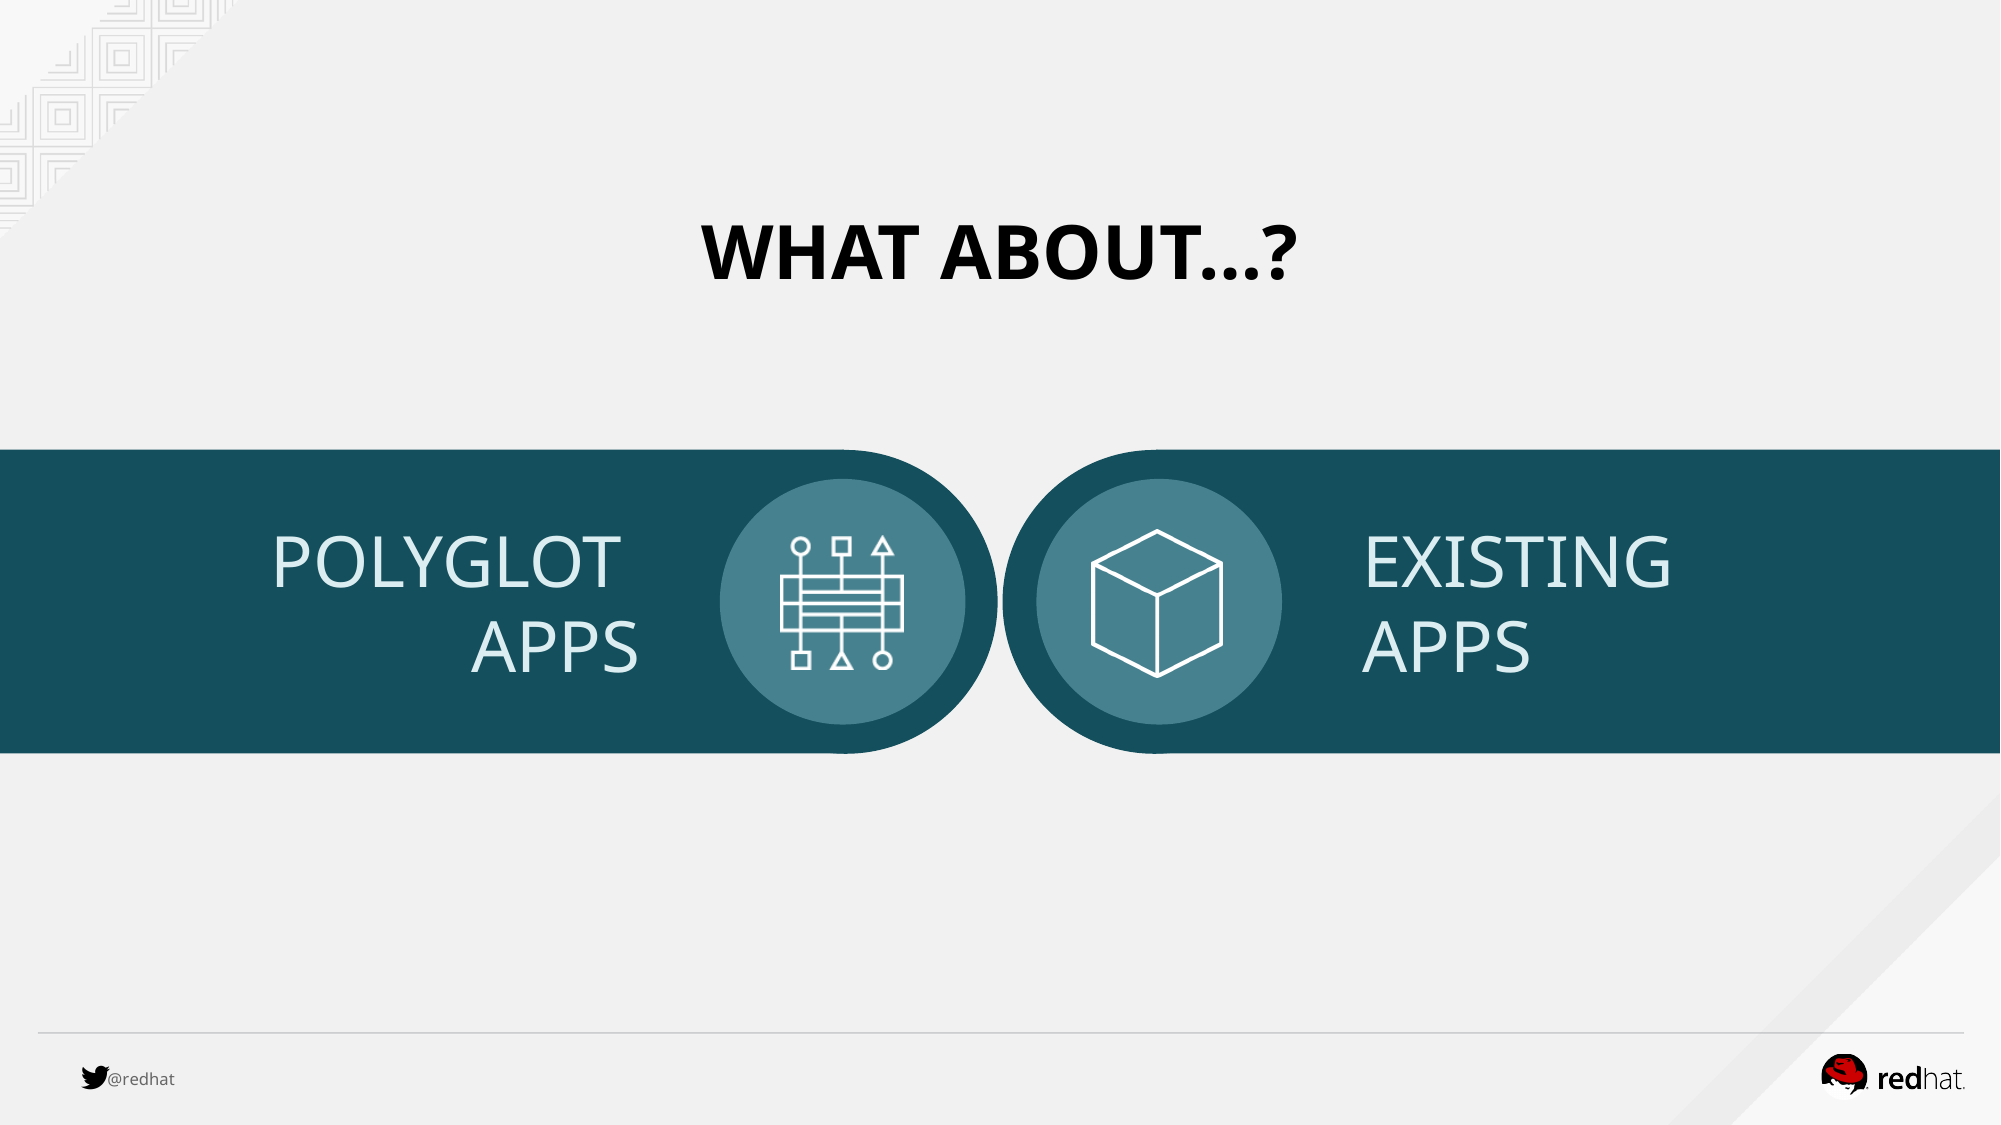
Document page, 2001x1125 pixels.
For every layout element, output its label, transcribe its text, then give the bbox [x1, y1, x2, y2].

picture [780, 535, 904, 670]
title POLYGLOT APPS [69, 450, 656, 754]
title WHAT ABOUT…? [180, 133, 1820, 366]
picture [0, 0, 2001, 1125]
text_box [1002, 449, 2000, 754]
text_box [0, 449, 998, 754]
title EXISTING APPS [1347, 450, 1934, 754]
